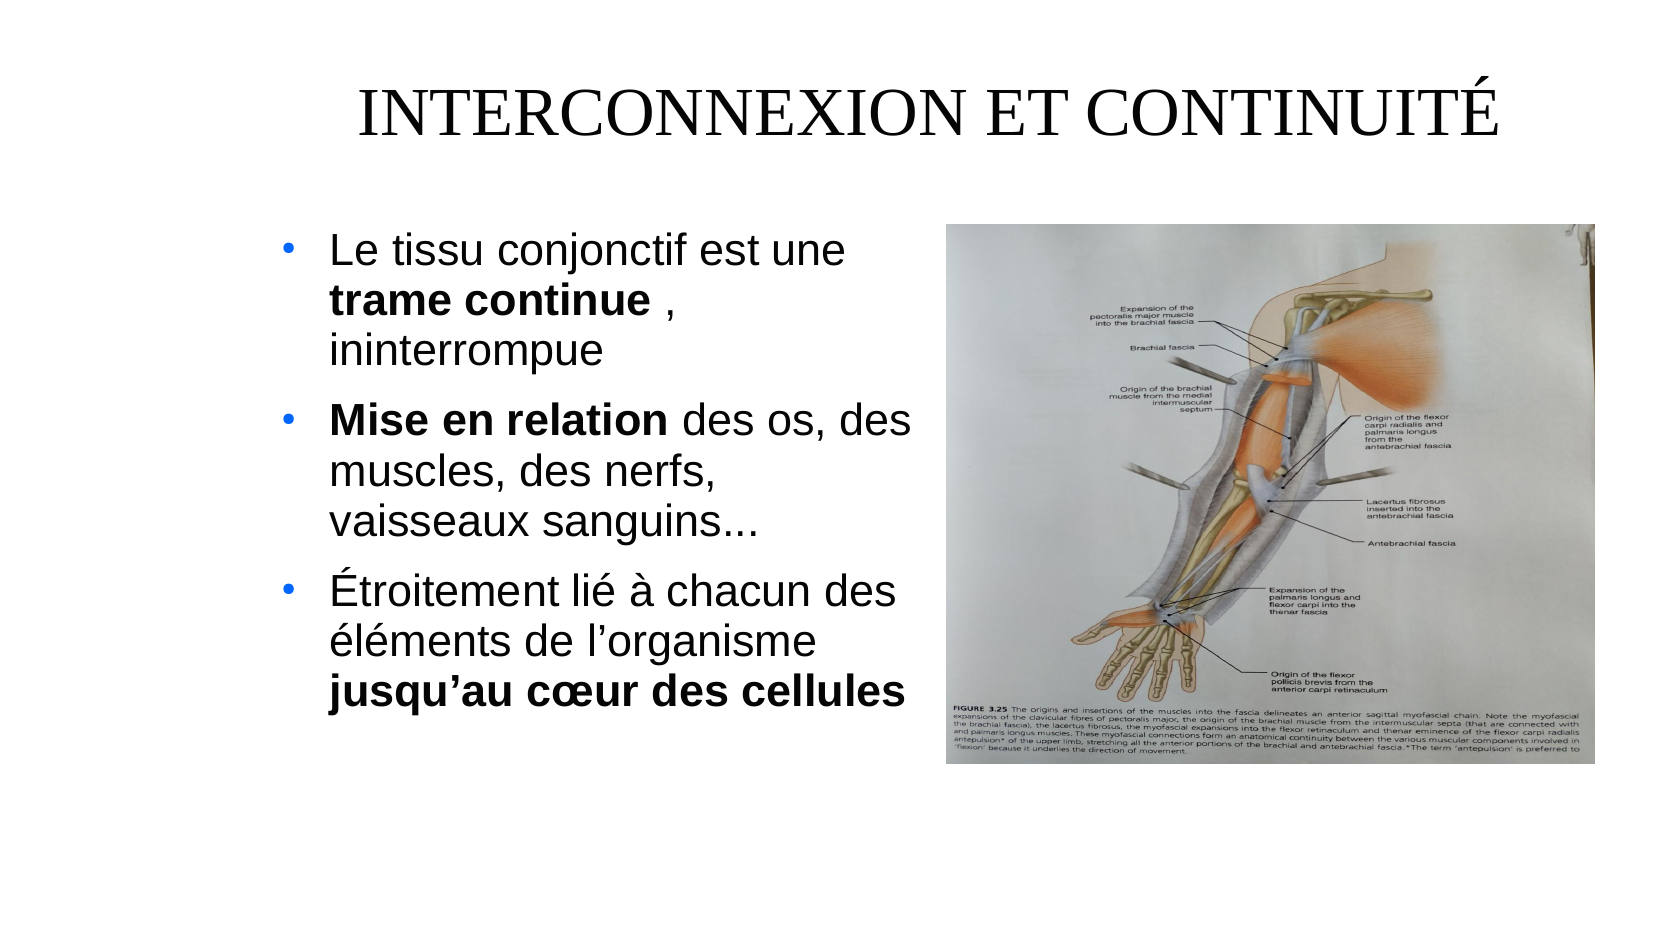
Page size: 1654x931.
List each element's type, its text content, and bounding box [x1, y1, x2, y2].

list Le tissu conjonctif est une trame continue , ininterrompue Mise en relation des os, des muscles, des nerfs, vaisseaux sanguins... Étroitement lié à chacun des éléments de l’organisme jusqu’au cœur des cellules [265, 224, 915, 764]
picture [946, 224, 1595, 764]
title INTERCONNEXION ET CONTINUITÉ [265, 35, 1595, 189]
